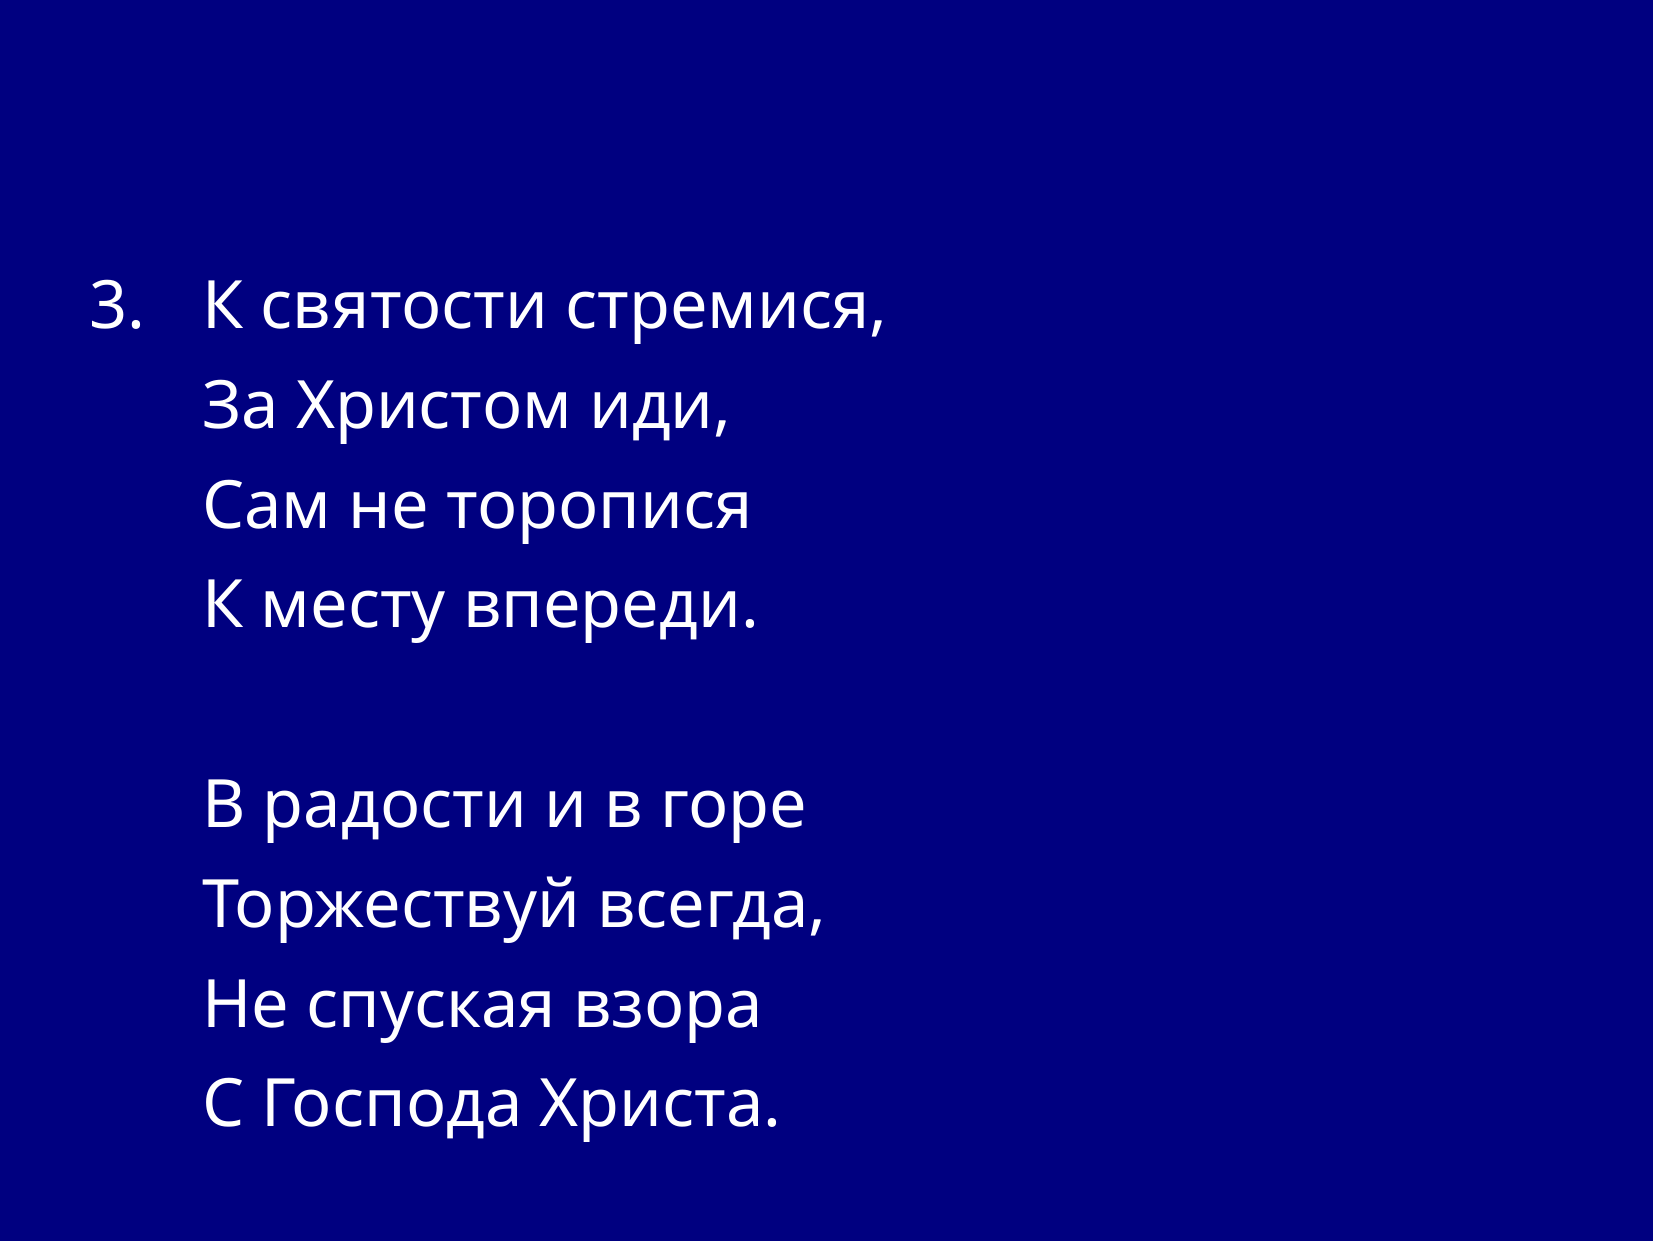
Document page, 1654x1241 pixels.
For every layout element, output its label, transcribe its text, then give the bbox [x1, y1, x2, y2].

text_box 3. К святости стремися, За Христом иди, Сам не торопися К месту впереди. В радости и в горе Торжествуй всегда, Не спуская взора С Господа Христа. [75, 150, 1576, 1163]
